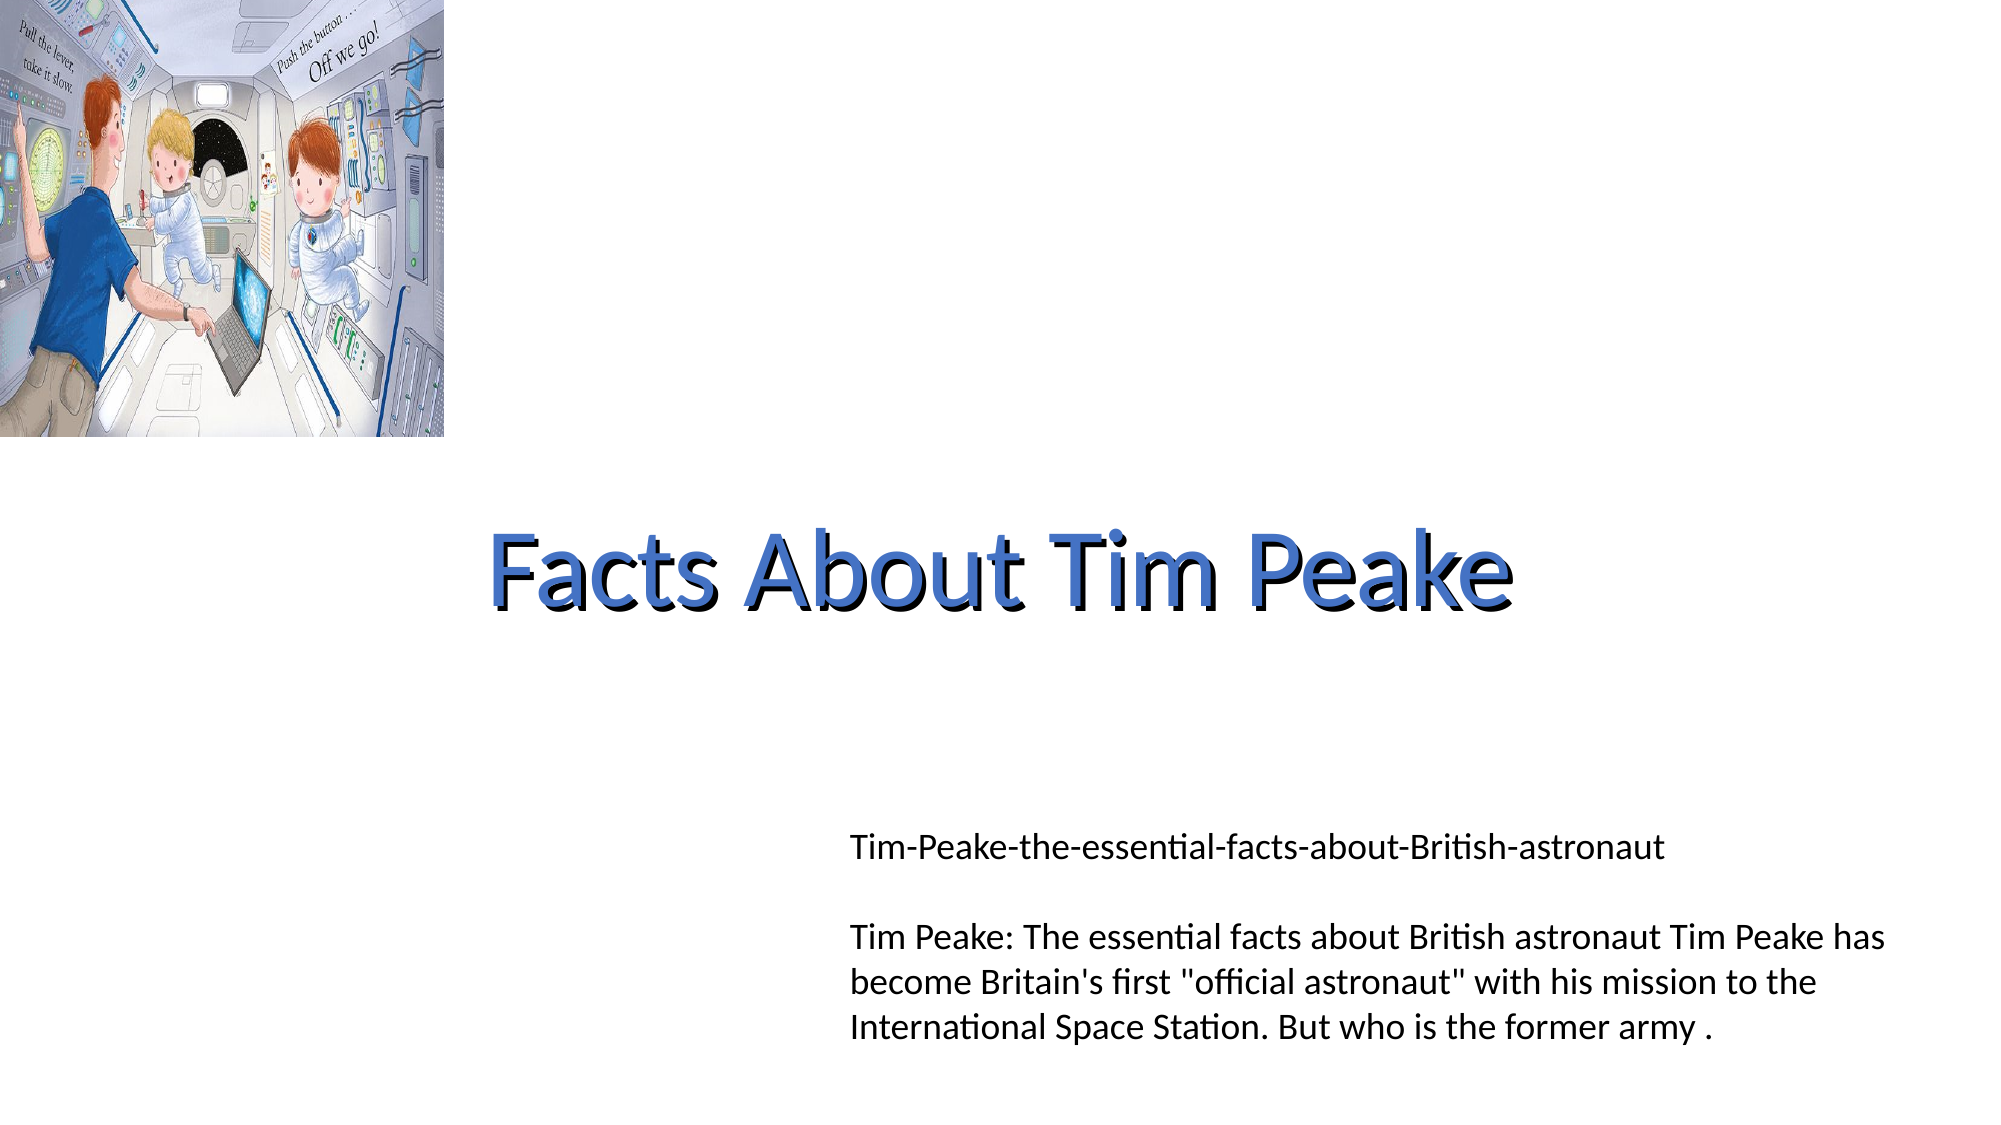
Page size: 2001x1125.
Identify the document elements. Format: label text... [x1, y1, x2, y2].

picture [0, 0, 444, 437]
text_box Facts About Tim Peake [471, 487, 1529, 637]
text_box Tim-Peake-the-essential-facts-about-British-astronaut Tim Peake: The essential facts about British astronaut Tim Peake has become Britain's first "official astronaut" with his mission to the International Space Station. But who is the former army . [835, 814, 2000, 1054]
